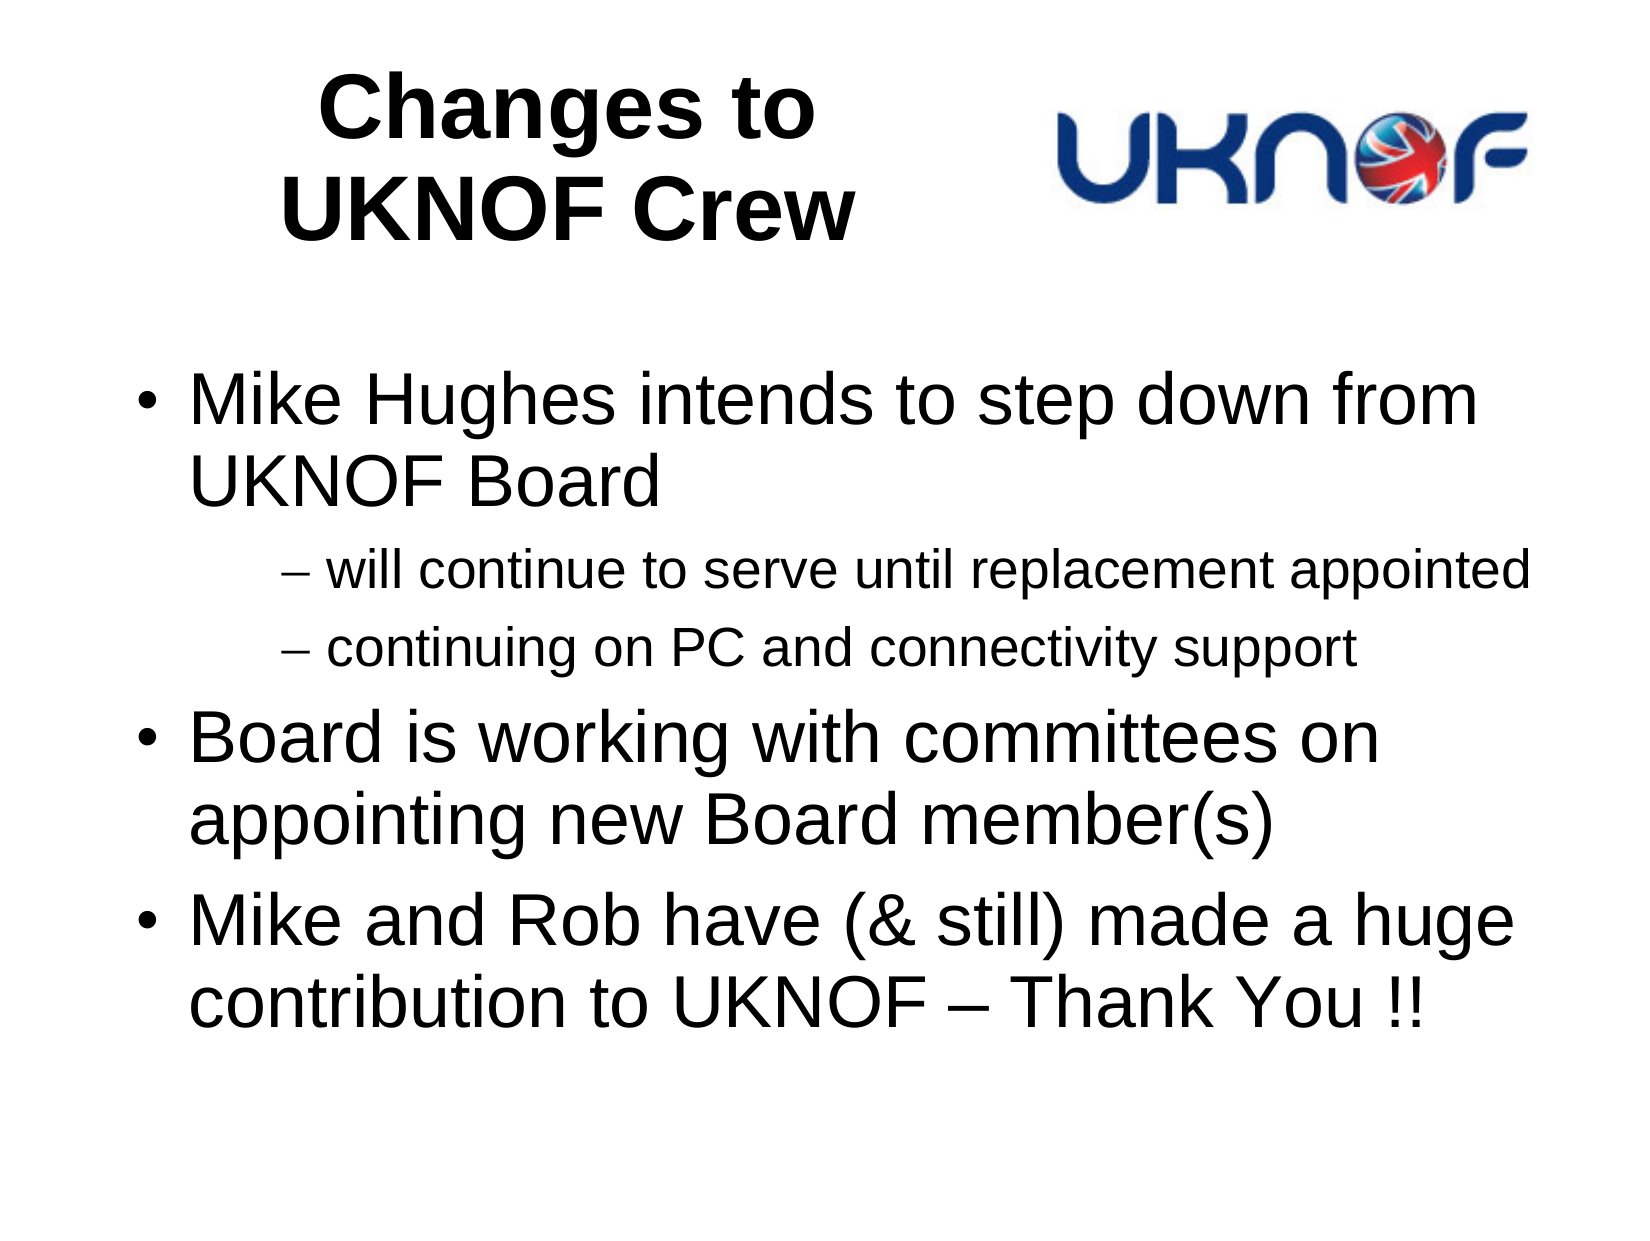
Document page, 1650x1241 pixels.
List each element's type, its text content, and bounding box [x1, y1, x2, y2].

list Mike Hughes intends to step down from UKNOF Board will continue to serve until replacement appointed continuing on PC and connectivity support Board is working with committees on appointing new Board member(s) Mike and Rob have (& still) made a huge contribution to UKNOF – Thank You !! [75, 358, 1576, 1078]
picture [1050, 93, 1536, 225]
title Changes to UKNOF Crew [123, 37, 1013, 279]
